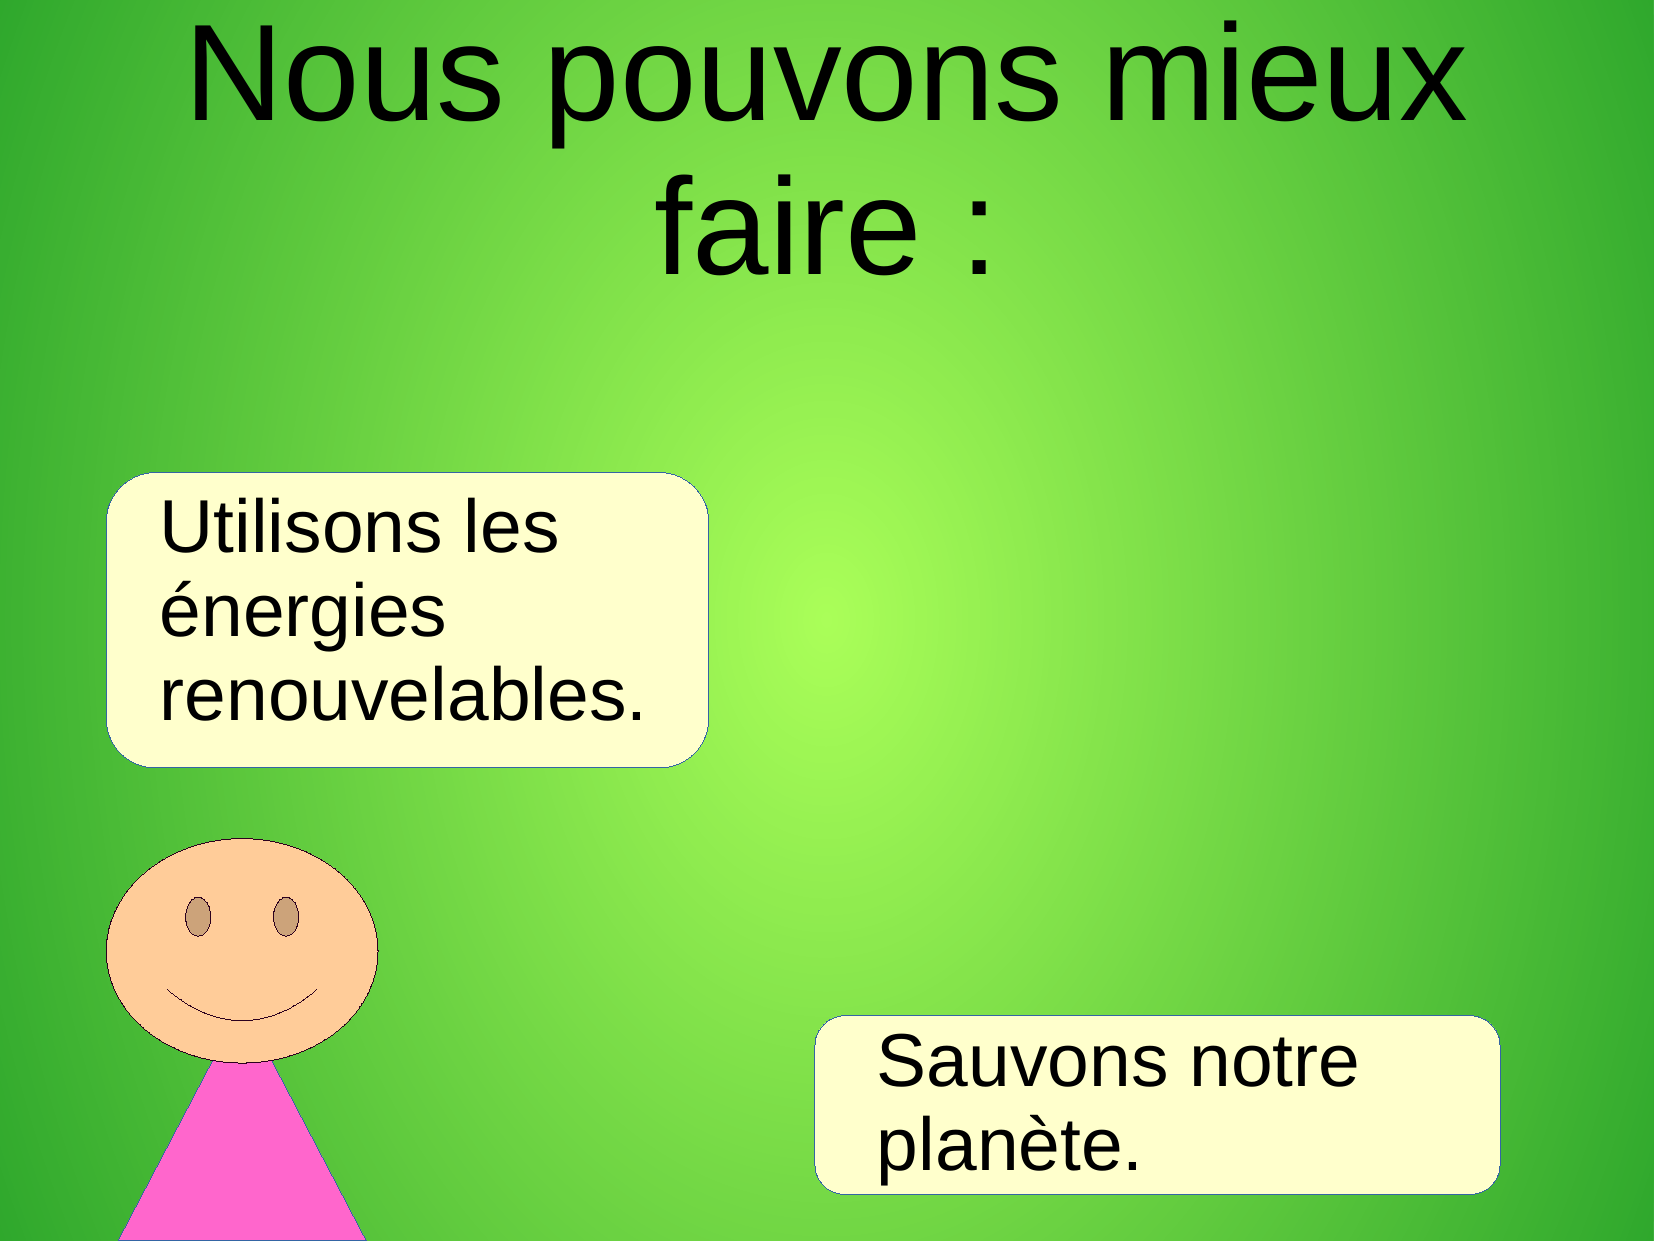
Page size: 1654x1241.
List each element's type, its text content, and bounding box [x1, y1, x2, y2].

list Utilisons les énergies renouvelables. [88, 484, 756, 1040]
text_box [814, 1022, 826, 1188]
title Nous pouvons mieux faire : [82, 0, 1571, 304]
text_box Sauvons notre planète. [826, 1011, 1501, 1195]
text_box [118, 1040, 367, 1241]
text_box [123, 472, 692, 484]
